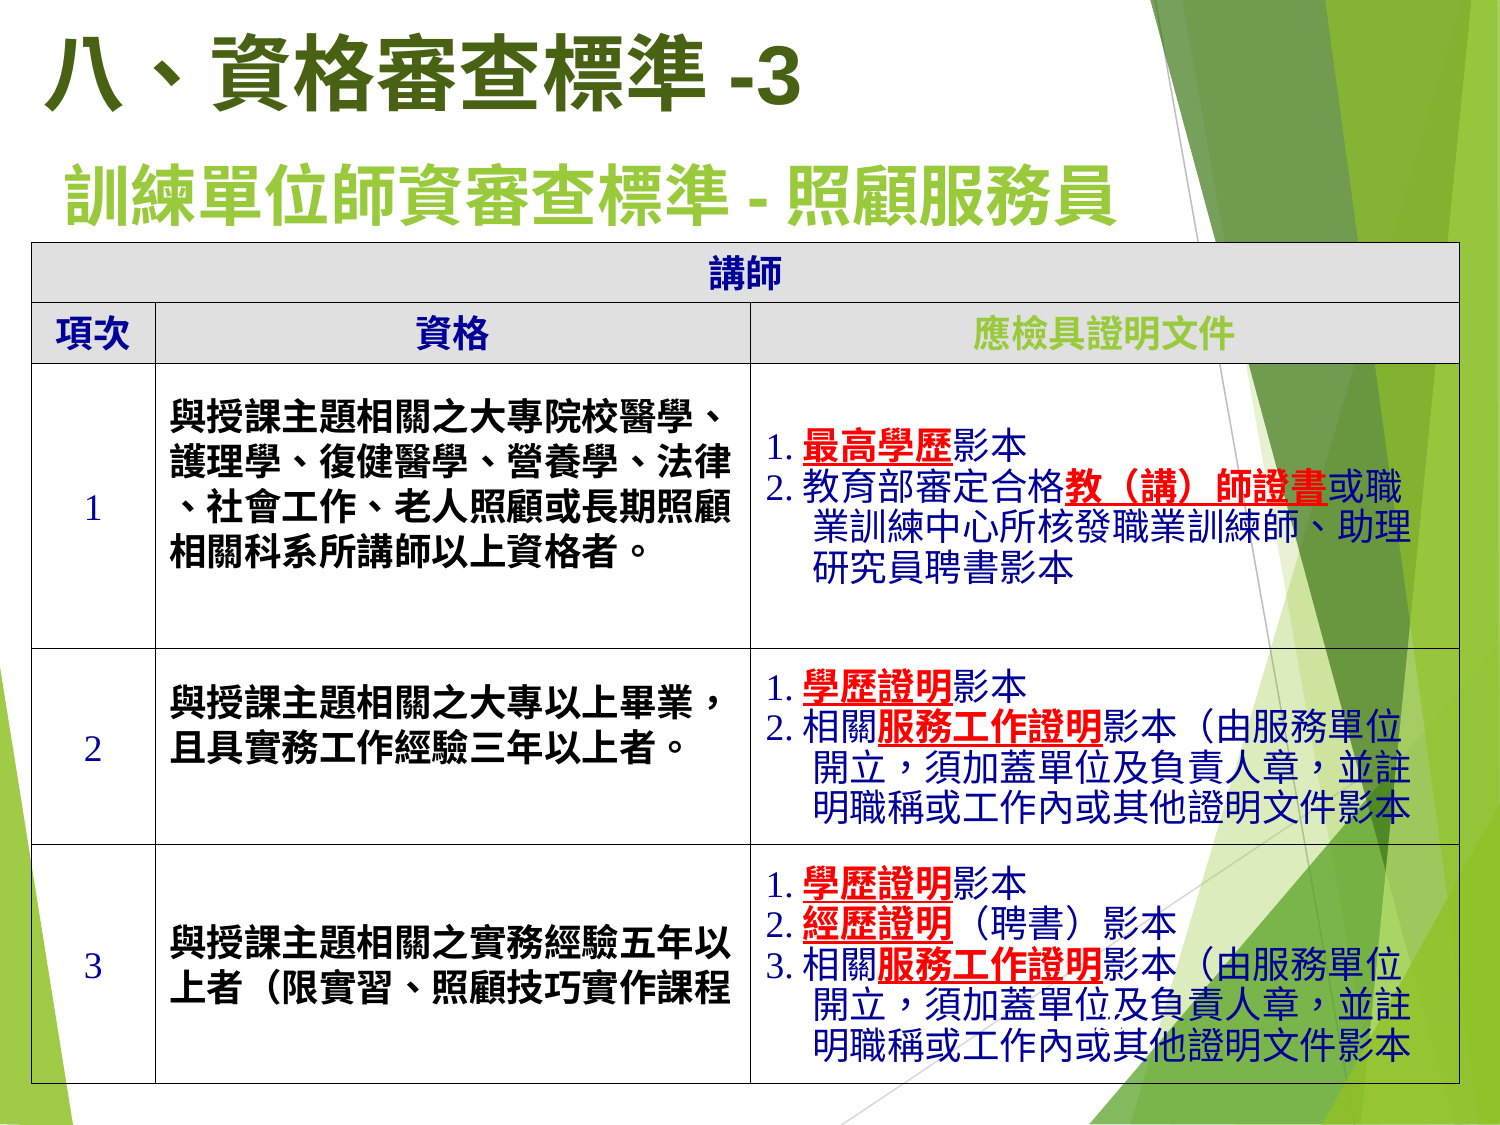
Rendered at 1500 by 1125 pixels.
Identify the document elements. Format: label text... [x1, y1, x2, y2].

table_cell 2 [32, 649, 155, 844]
table_cell 項次 [32, 303, 155, 363]
table_cell 與授課主題相關之大專以上畢業，且具實務工作經驗三年以上者。 [156, 649, 750, 844]
table_cell 與授課主題相關之實務經驗五年以上者（限實習、照顧技巧實作課程 [156, 845, 750, 1083]
table_cell 1 [32, 364, 155, 648]
table_cell 1.學歷證明影本 2.相關服務工作證明影本（由服務單位 開立，須加蓋單位及負責人章，並註 明職稱或工作內或其他證明文件影本 [751, 649, 1459, 844]
table_cell 資格 [156, 303, 750, 363]
text_box 八、資格審查標準-3 [27, 13, 1164, 129]
text_box 訓練單位師資審查標準-照顧服務員 [48, 146, 1419, 242]
table_cell 1.學歷證明影本 2.經歷證明（聘書）影本 3.相關服務工作證明影本（由服務單位 開立，須加蓋單位及負責人章，並註 明職稱或工作內或其他證明文件影本 [751, 845, 1459, 1083]
table_cell 3 [32, 845, 155, 1083]
table_header 講師 [32, 243, 1459, 302]
table_cell 應檢具證明文件 [751, 303, 1459, 363]
table_cell 與授課主題相關之大專院校醫學、護理學、復健醫學、營養學、法律、社會工作、老人照顧或長期照顧相關科系所講師以上資格者。 [156, 364, 750, 648]
table_cell 1.最高學歷影本 2.教育部審定合格教（講）師證書或職 業訓練中心所核發職業訓練師、助理 研究員聘書影本 [751, 364, 1459, 648]
text_box <編號> [1057, 991, 1142, 1052]
